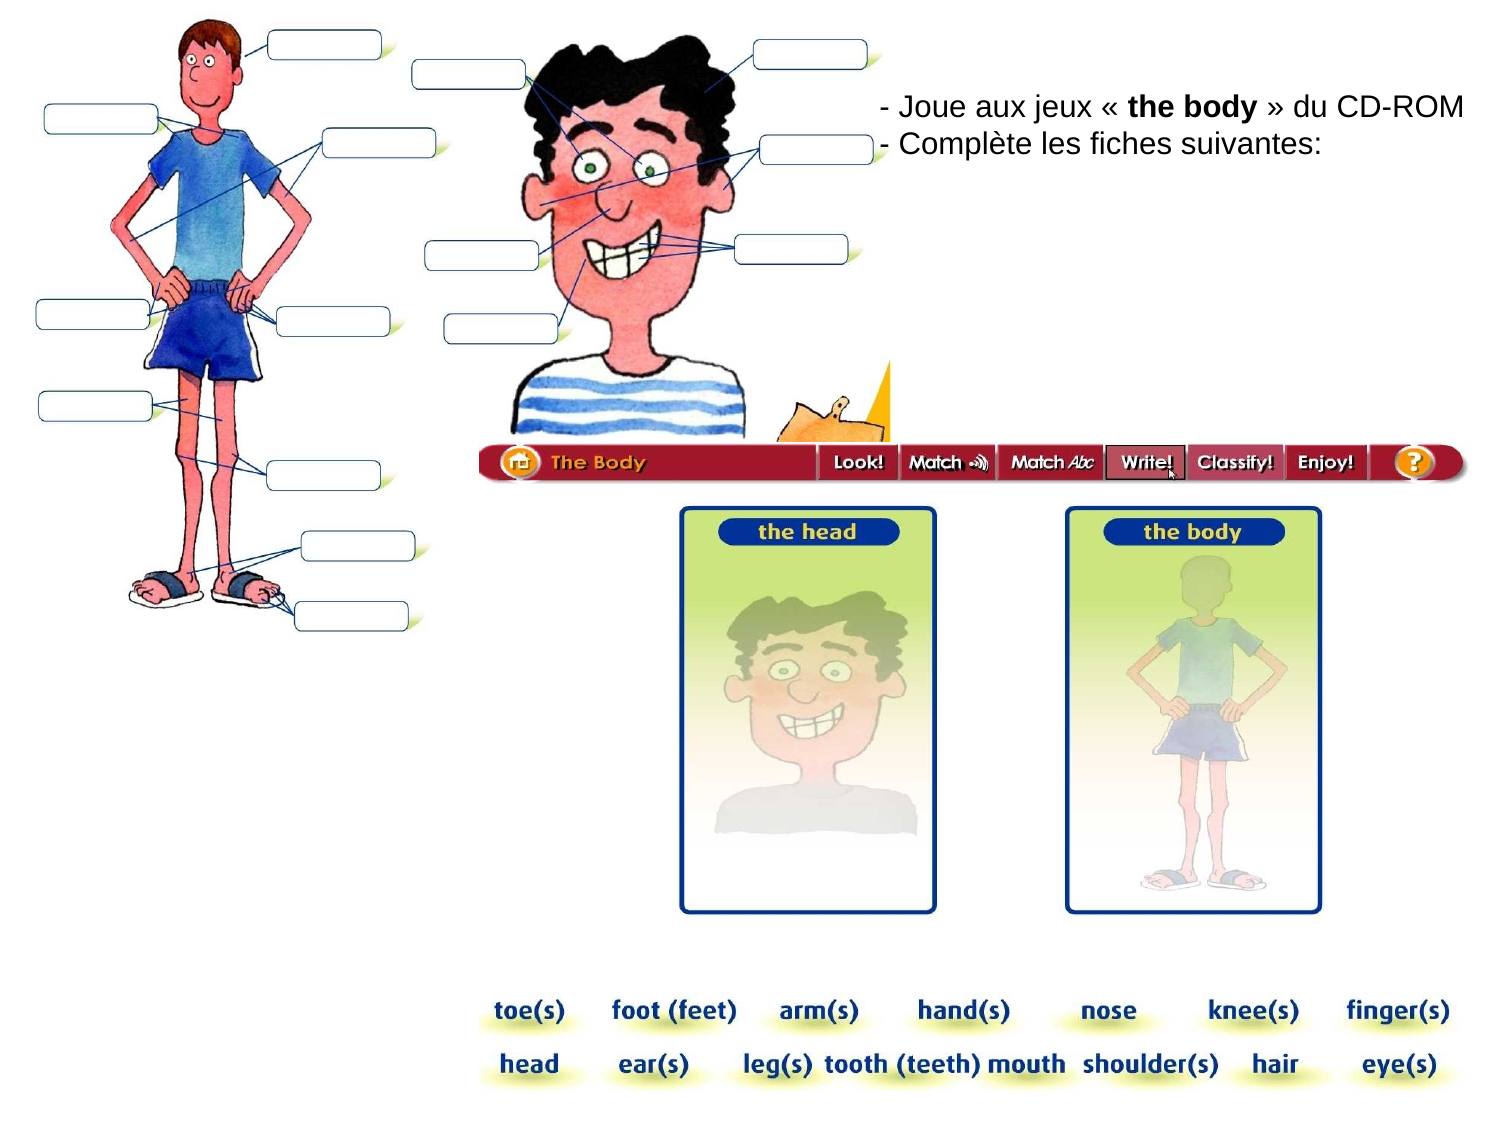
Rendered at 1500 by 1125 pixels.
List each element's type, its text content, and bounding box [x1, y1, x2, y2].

text_box - Joue aux jeux « the body » du CD-ROM - Complète les fiches suivantes: [864, 78, 1500, 169]
picture [24, 11, 1479, 1098]
